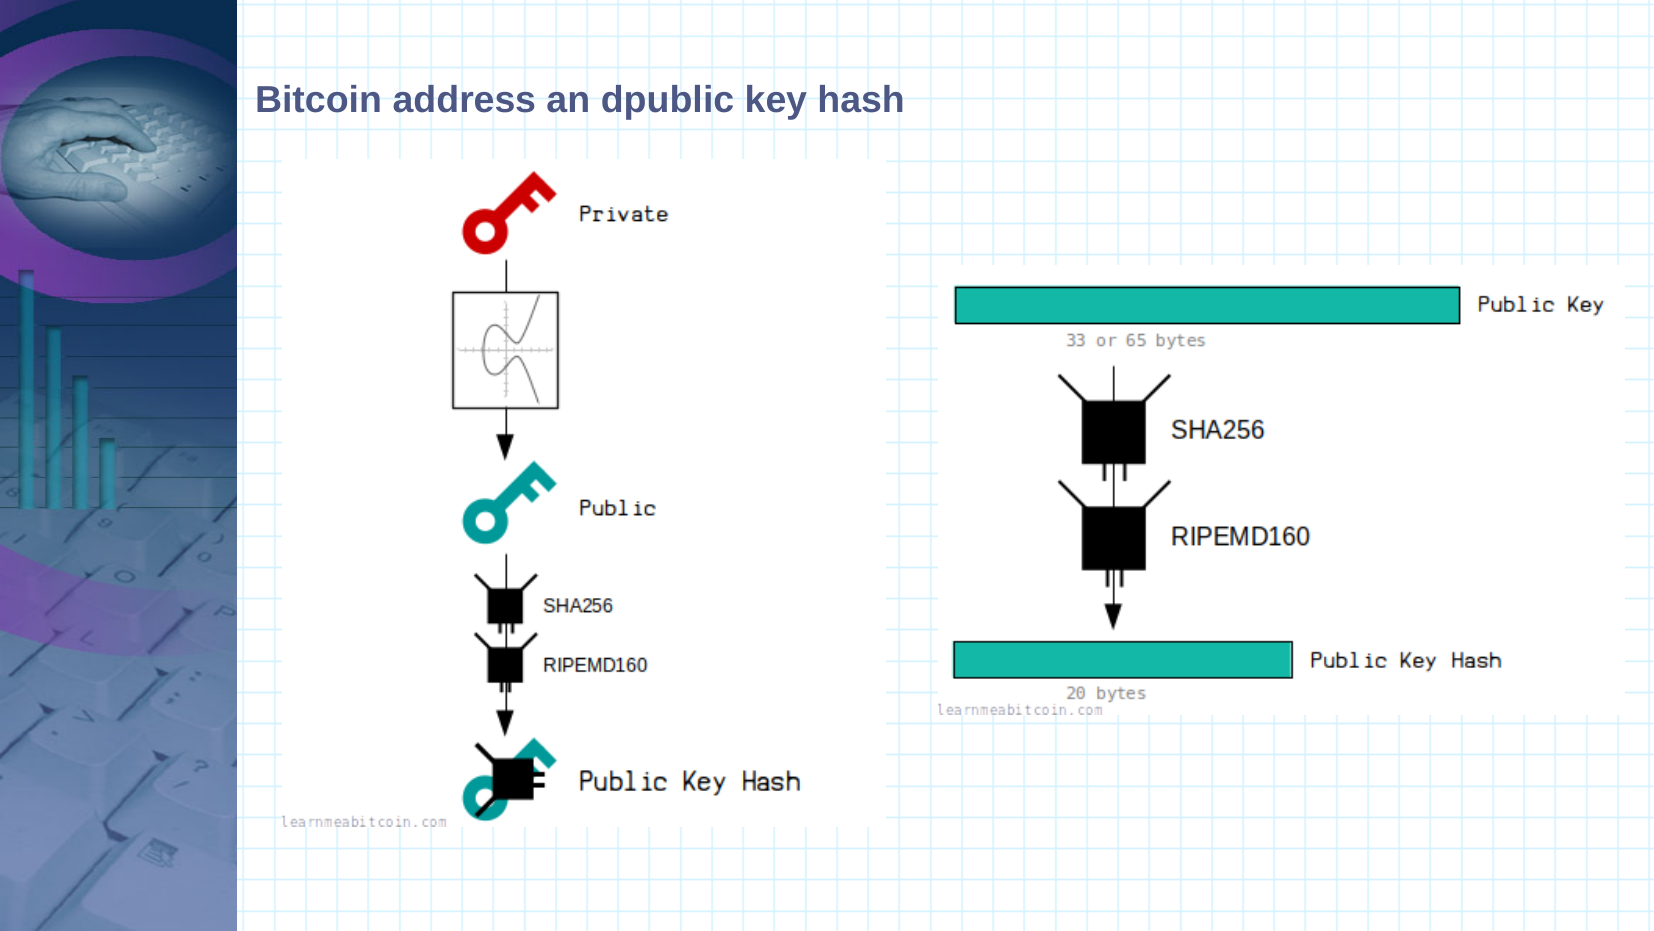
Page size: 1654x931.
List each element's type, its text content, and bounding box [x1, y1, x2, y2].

title Bitcoin address an dpublic key hash [254, 21, 1640, 178]
picture [0, 0, 1654, 931]
